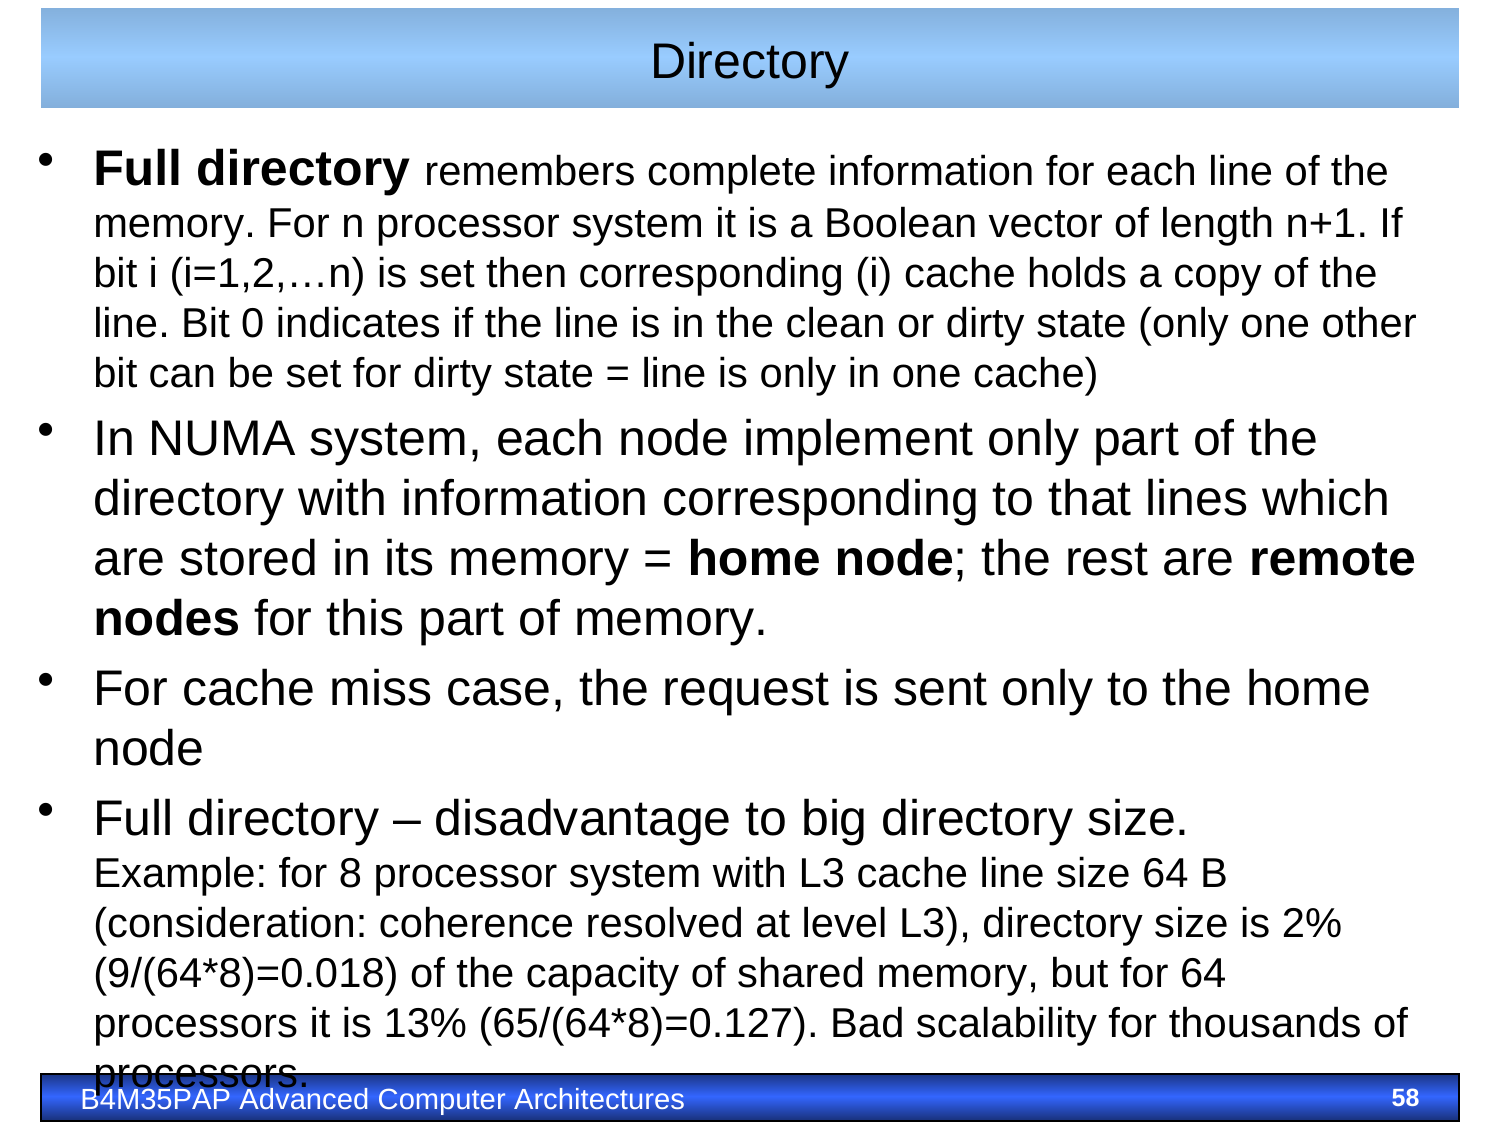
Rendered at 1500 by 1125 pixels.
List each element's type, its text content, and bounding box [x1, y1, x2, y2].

list Full directory remembers complete information for each line of the memory. For n processor system it is a Boolean vector of length n+1. If bit i (i=1,2,…n) is set then corresponding (i) cache holds a copy of the line. Bit 0 indicates if the line is in the clean or dirty state (only one other bit can be set for dirty state = line is only in one cache) In NUMA system, each node implement only part of the directory with information corresponding to that lines which are stored in its memory = home node; the rest are remote nodes for this part of memory. For cache miss case, the request is sent only to the home node Full directory – disadvantage to big directory size. Example: for 8 processor system with L3 cache line size 64 B (consideration: coherence resolved at level L3), directory size is 2% (9/(64*8)=0.018) of the capacity of shared memory, but for 64 processors it is 13% (65/(64*8)=0.127). Bad scalability for thousands of processors. [22, 128, 1458, 955]
title Directory [41, 8, 1459, 108]
